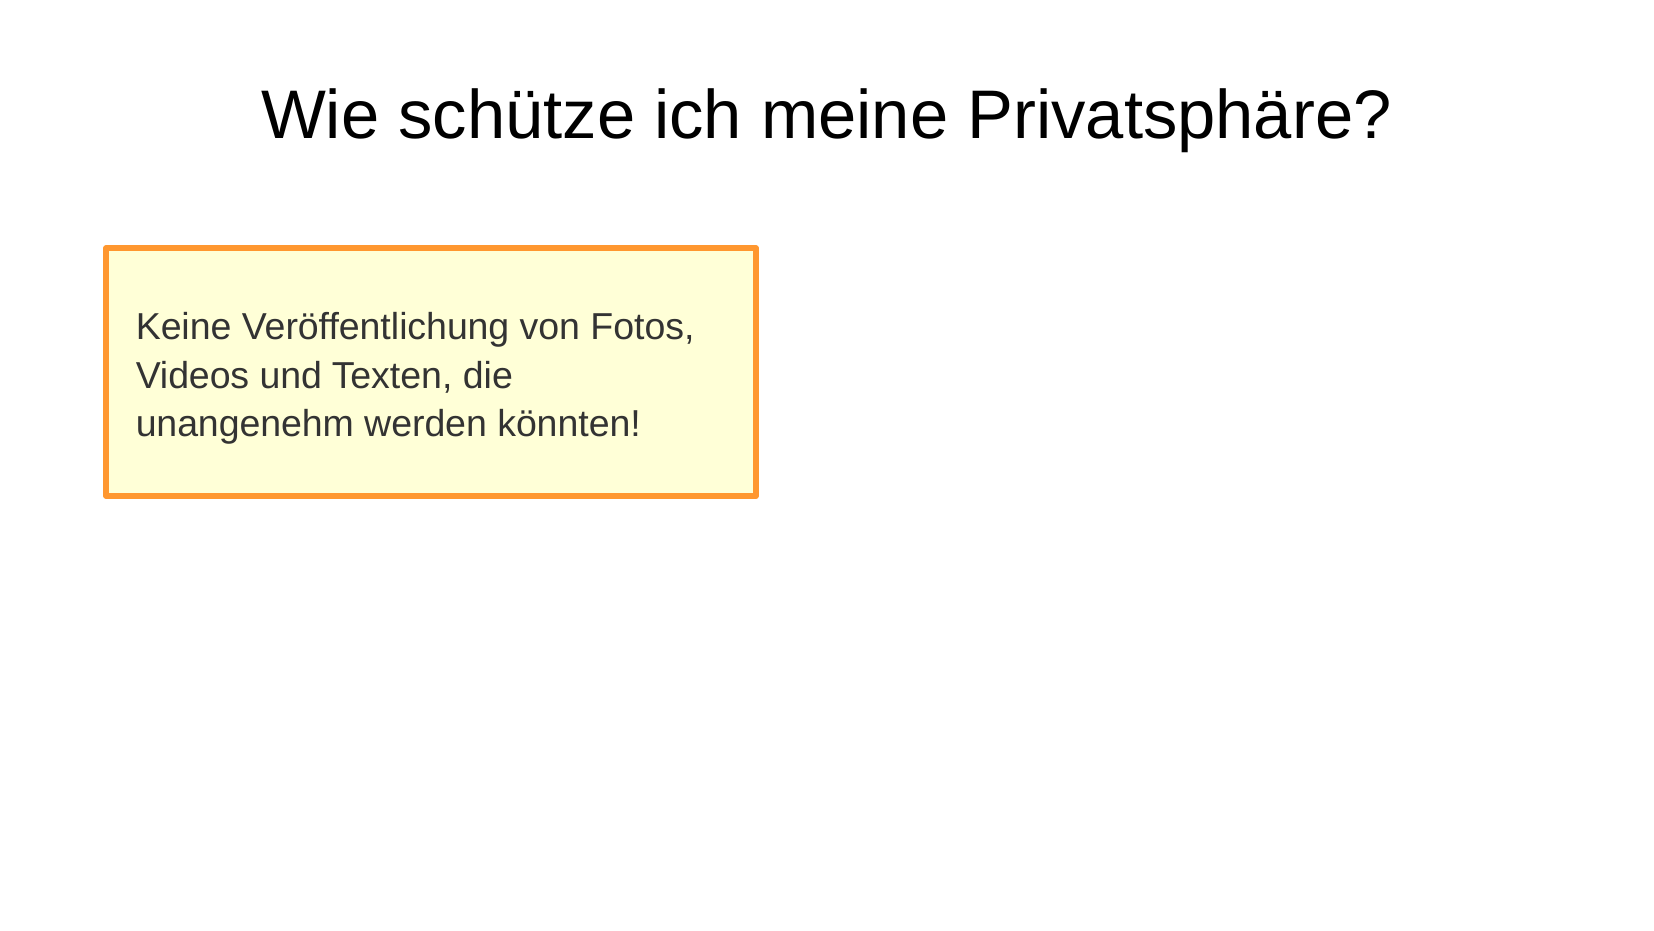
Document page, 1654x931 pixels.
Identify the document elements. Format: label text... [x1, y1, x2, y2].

title Wie schütze ich meine Privatsphäre? [82, 37, 1571, 193]
text_box Keine Veröffentlichung von Fotos, Videos und Texten, die unangenehm werden könnten! [106, 248, 756, 497]
